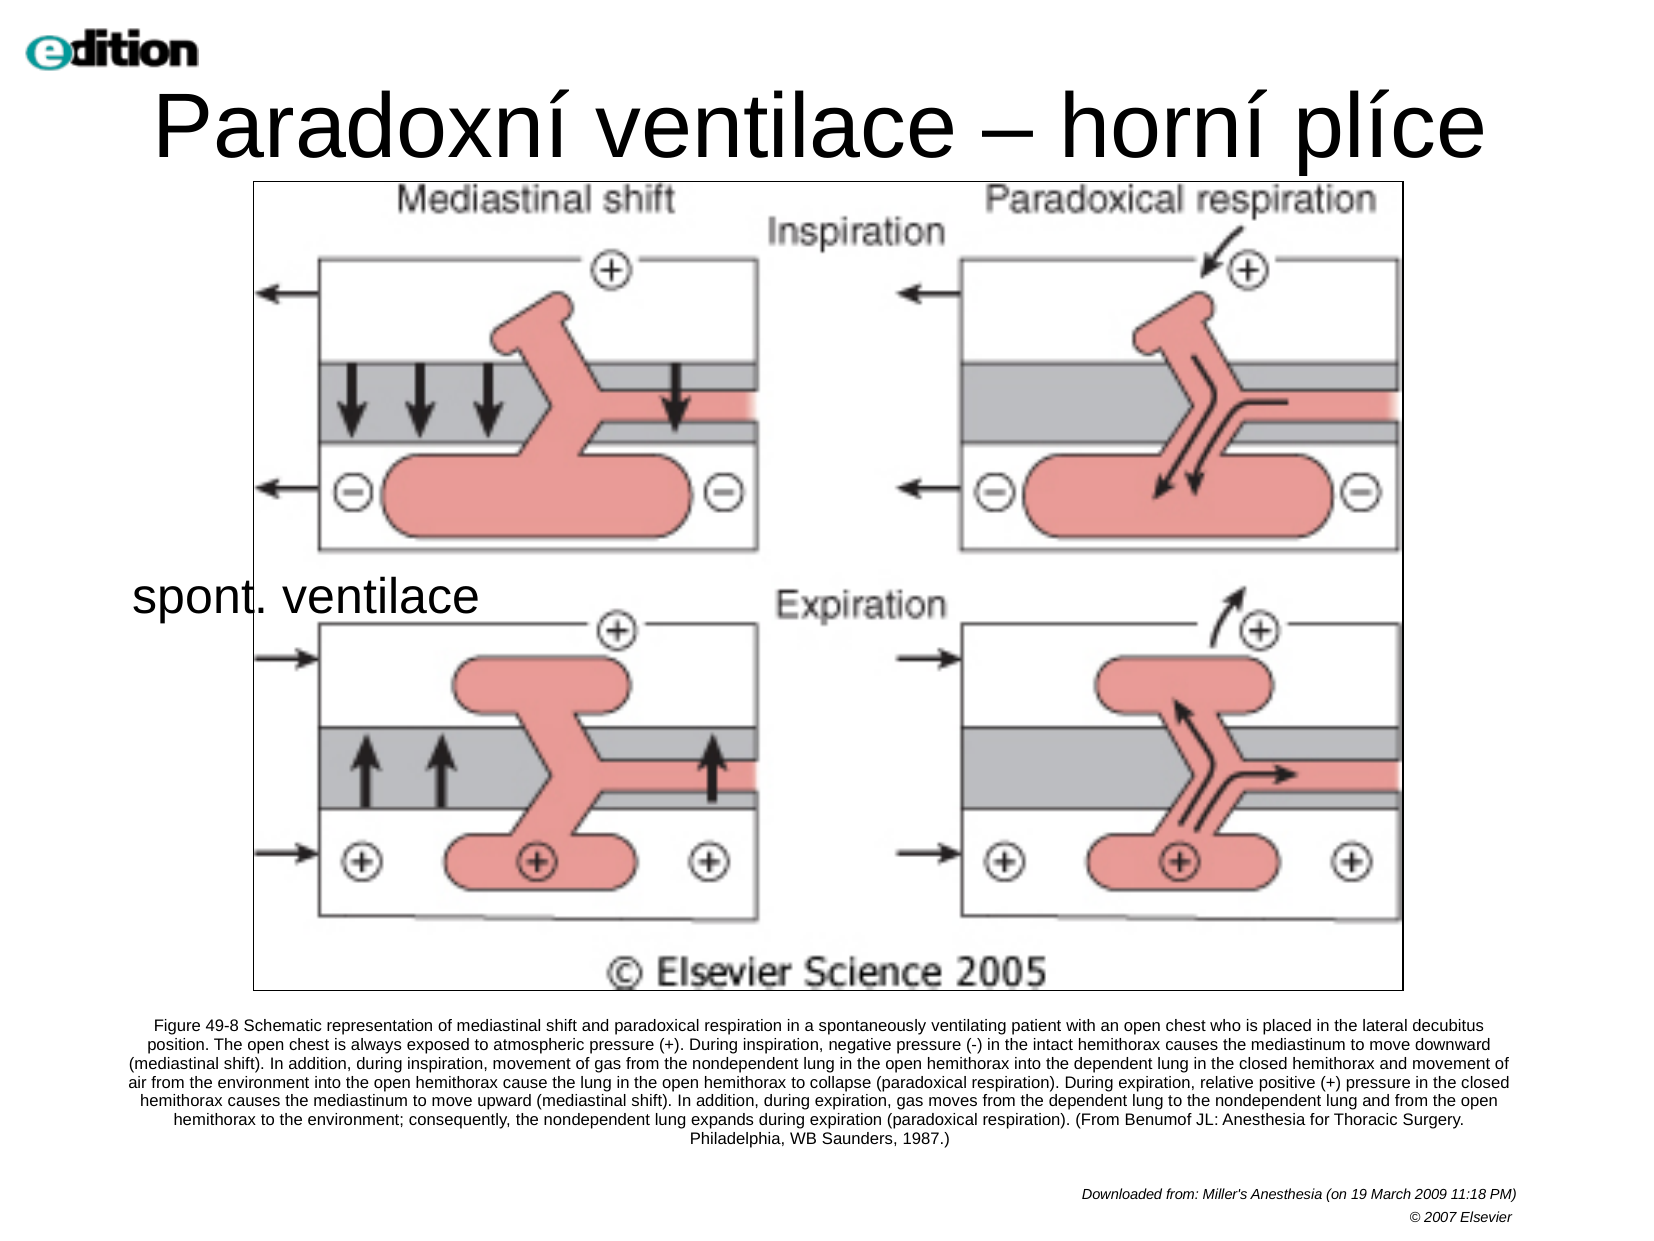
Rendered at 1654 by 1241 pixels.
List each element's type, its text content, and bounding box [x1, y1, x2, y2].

text_box Figure 49-8 Schematic representation of mediastinal shift and paradoxical respiration in a spontaneously ventilating patient with an open chest who is placed in the lateral decubitus position. The open chest is always exposed to atmospheric pressure (+). During inspiration, negative pressure (-) in the intact hemithorax causes the mediastinum to move downward (mediastinal shift). In addition, during inspiration, movement of gas from the nondependent lung in the open hemithorax into the dependent lung in the closed hemithorax and movement of air from the environment into the open hemithorax cause the lung in the open hemithorax to collapse (paradoxical respiration). During expiration, relative positive (+) pressure in the closed hemithorax causes the mediastinum to move upward (mediastinal shift). In addition, during expiration, gas moves from the dependent lung to the nondependent lung and from the open hemithorax to the environment; consequently, the nondependent lung expands during expiration (paradoxical respiration). (From Benumof JL: Anesthesia for Thoracic Surgery. Philadelphia, WB Saunders, 1987.) [110, 1008, 1530, 1156]
text_box spont. ventilace [118, 561, 496, 632]
picture [254, 222, 1403, 990]
title Paradoxní ventilace – horní plíce [76, 29, 1565, 222]
picture [19, 20, 199, 78]
text_box Downloaded from: Miller's Anesthesia (on 19 March 2009 11:18 PM) [724, 1178, 1532, 1211]
text_box © 2007 Elsevier [723, 1201, 1531, 1234]
